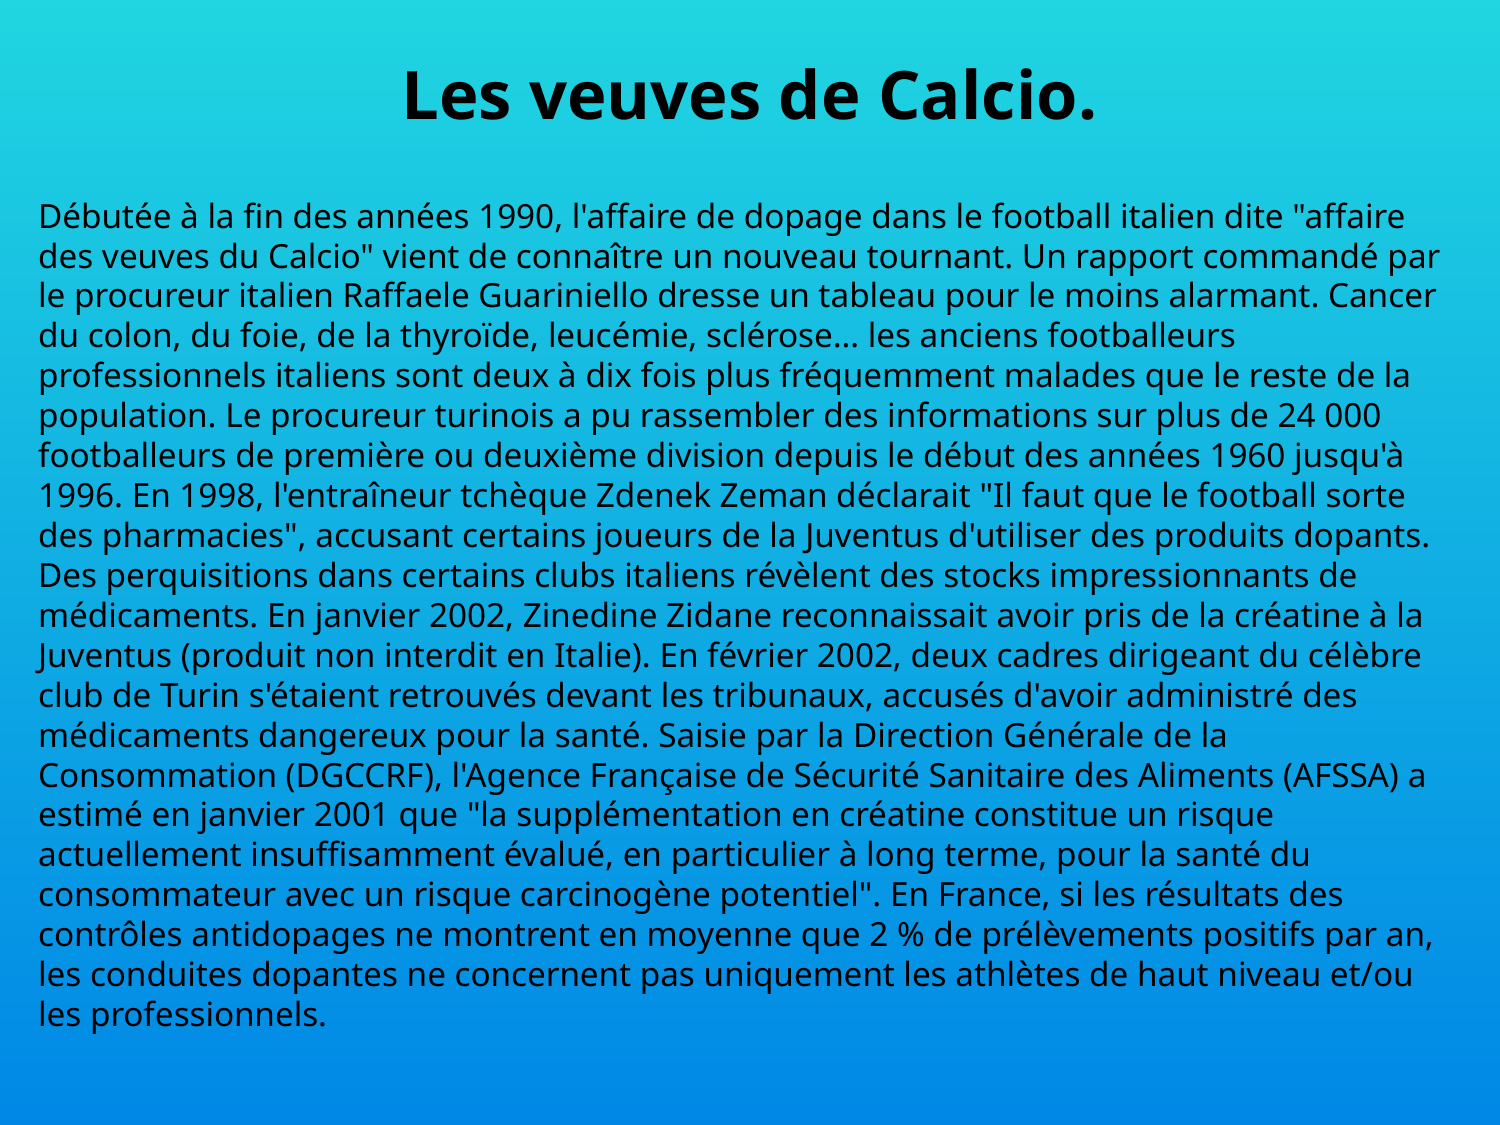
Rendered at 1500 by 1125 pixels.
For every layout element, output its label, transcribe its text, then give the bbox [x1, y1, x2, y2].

text_box Débutée à la fin des années 1990, l'affaire de dopage dans le football italien dite "affaire des veuves du Calcio" vient de connaître un nouveau tournant. Un rapport commandé par le procureur italien Raffaele Guariniello dresse un tableau pour le moins alarmant. Cancer du colon, du foie, de la thyroïde, leucémie, sclérose… les anciens footballeurs professionnels italiens sont deux à dix fois plus fréquemment malades que le reste de la population. Le procureur turinois a pu rassembler des informations sur plus de 24 000 footballeurs de première ou deuxième division depuis le début des années 1960 jusqu'à 1996. En 1998, l'entraîneur tchèque Zdenek Zeman déclarait "Il faut que le football sorte des pharmacies", accusant certains joueurs de la Juventus d'utiliser des produits dopants. Des perquisitions dans certains clubs italiens révèlent des stocks impressionnants de médicaments. En janvier 2002, Zinedine Zidane reconnaissait avoir pris de la créatine à la Juventus (produit non interdit en Italie). En février 2002, deux cadres dirigeant du célèbre club de Turin s'étaient retrouvés devant les tribunaux, accusés d'avoir administré des médicaments dangereux pour la santé. Saisie par la Direction Générale de la Consommation (DGCCRF), l'Agence Française de Sécurité Sanitaire des Aliments (AFSSA) a estimé en janvier 2001 que "la supplémentation en créatine constitue un risque actuellement insuffisamment évalué, en particulier à long terme, pour la santé du consommateur avec un risque carcinogène potentiel". En France, si les résultats des contrôles antidopages ne montrent en moyenne que 2 % de prélèvements positifs par an, les conduites dopantes ne concernent pas uniquement les athlètes de haut niveau et/ou les professionnels. [23, 187, 1477, 1041]
title Les veuves de Calcio. [75, 45, 1425, 141]
